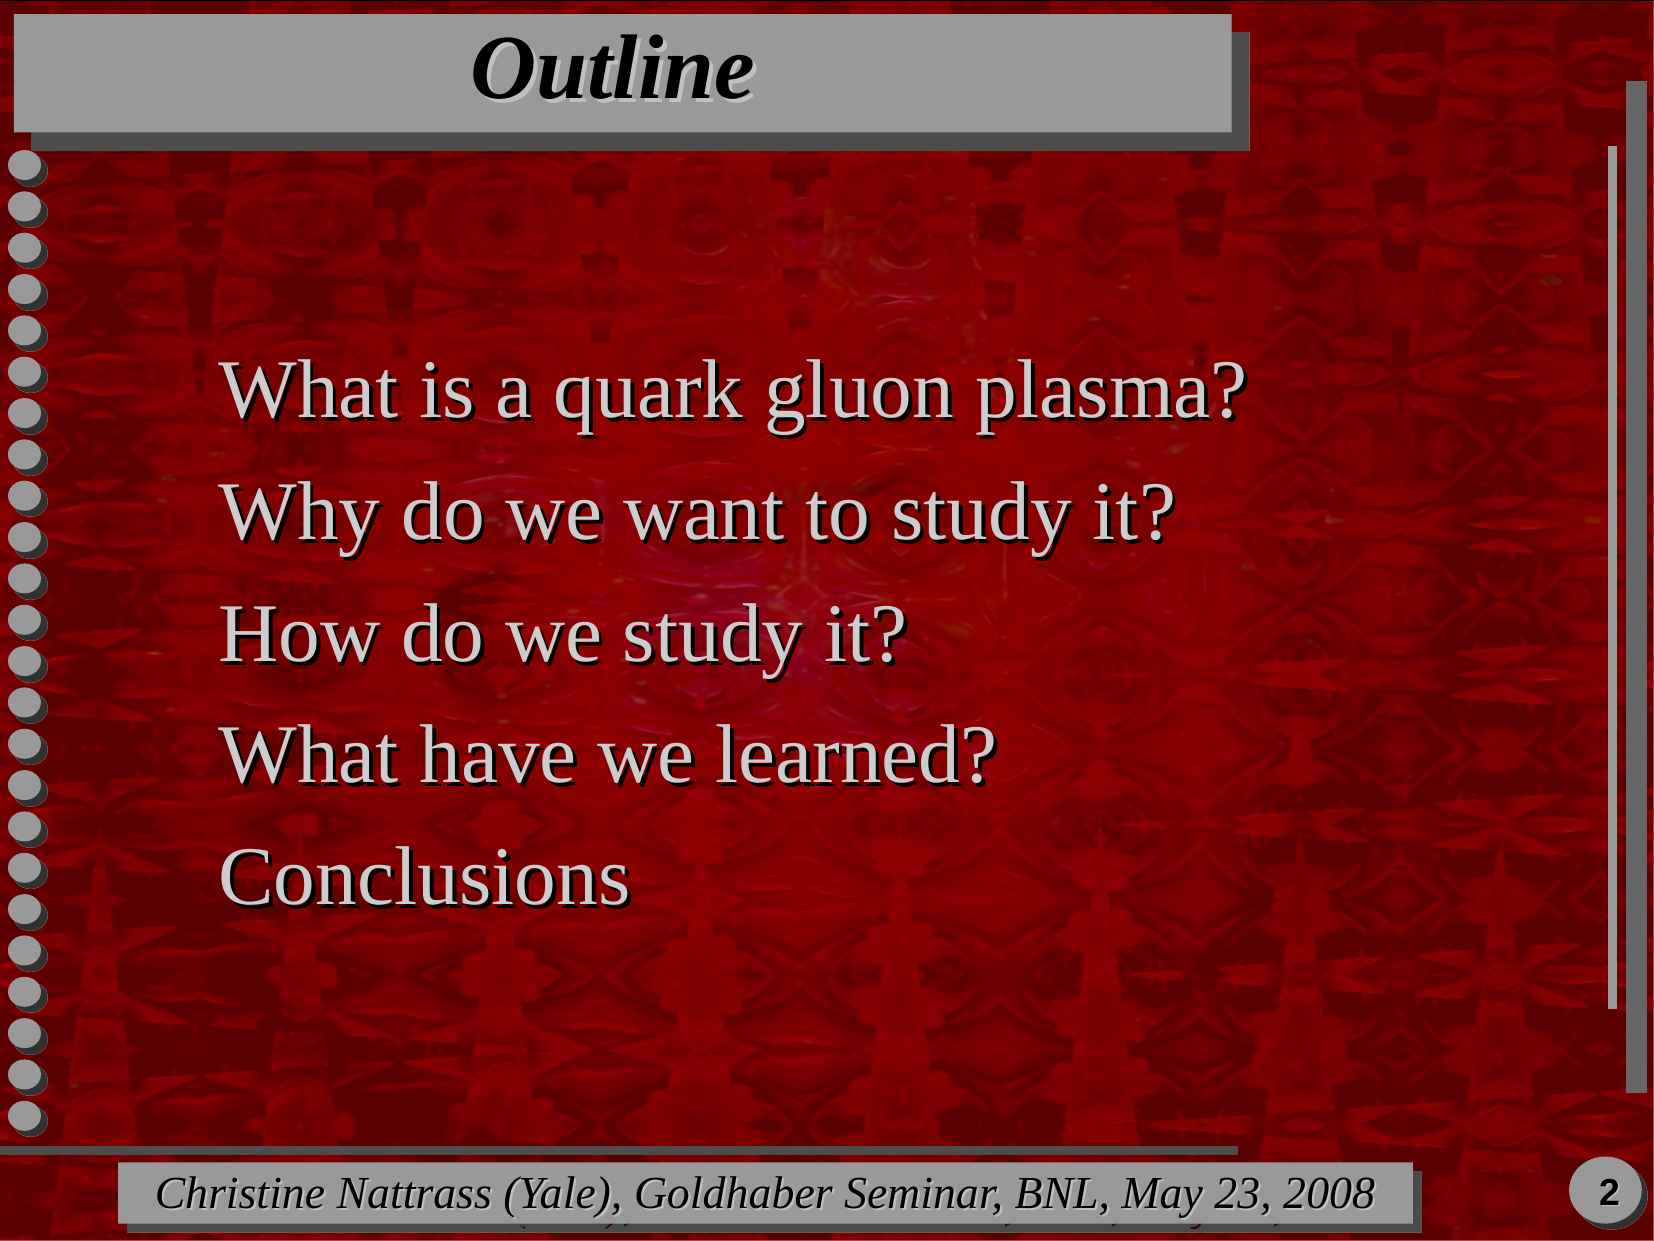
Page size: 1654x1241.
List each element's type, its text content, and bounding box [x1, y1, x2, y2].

title Outline [0, 0, 1232, 145]
list What is a quark gluon plasma? Why do we want to study it? How do we study it? What have we learned? Conclusions [200, 343, 1463, 948]
